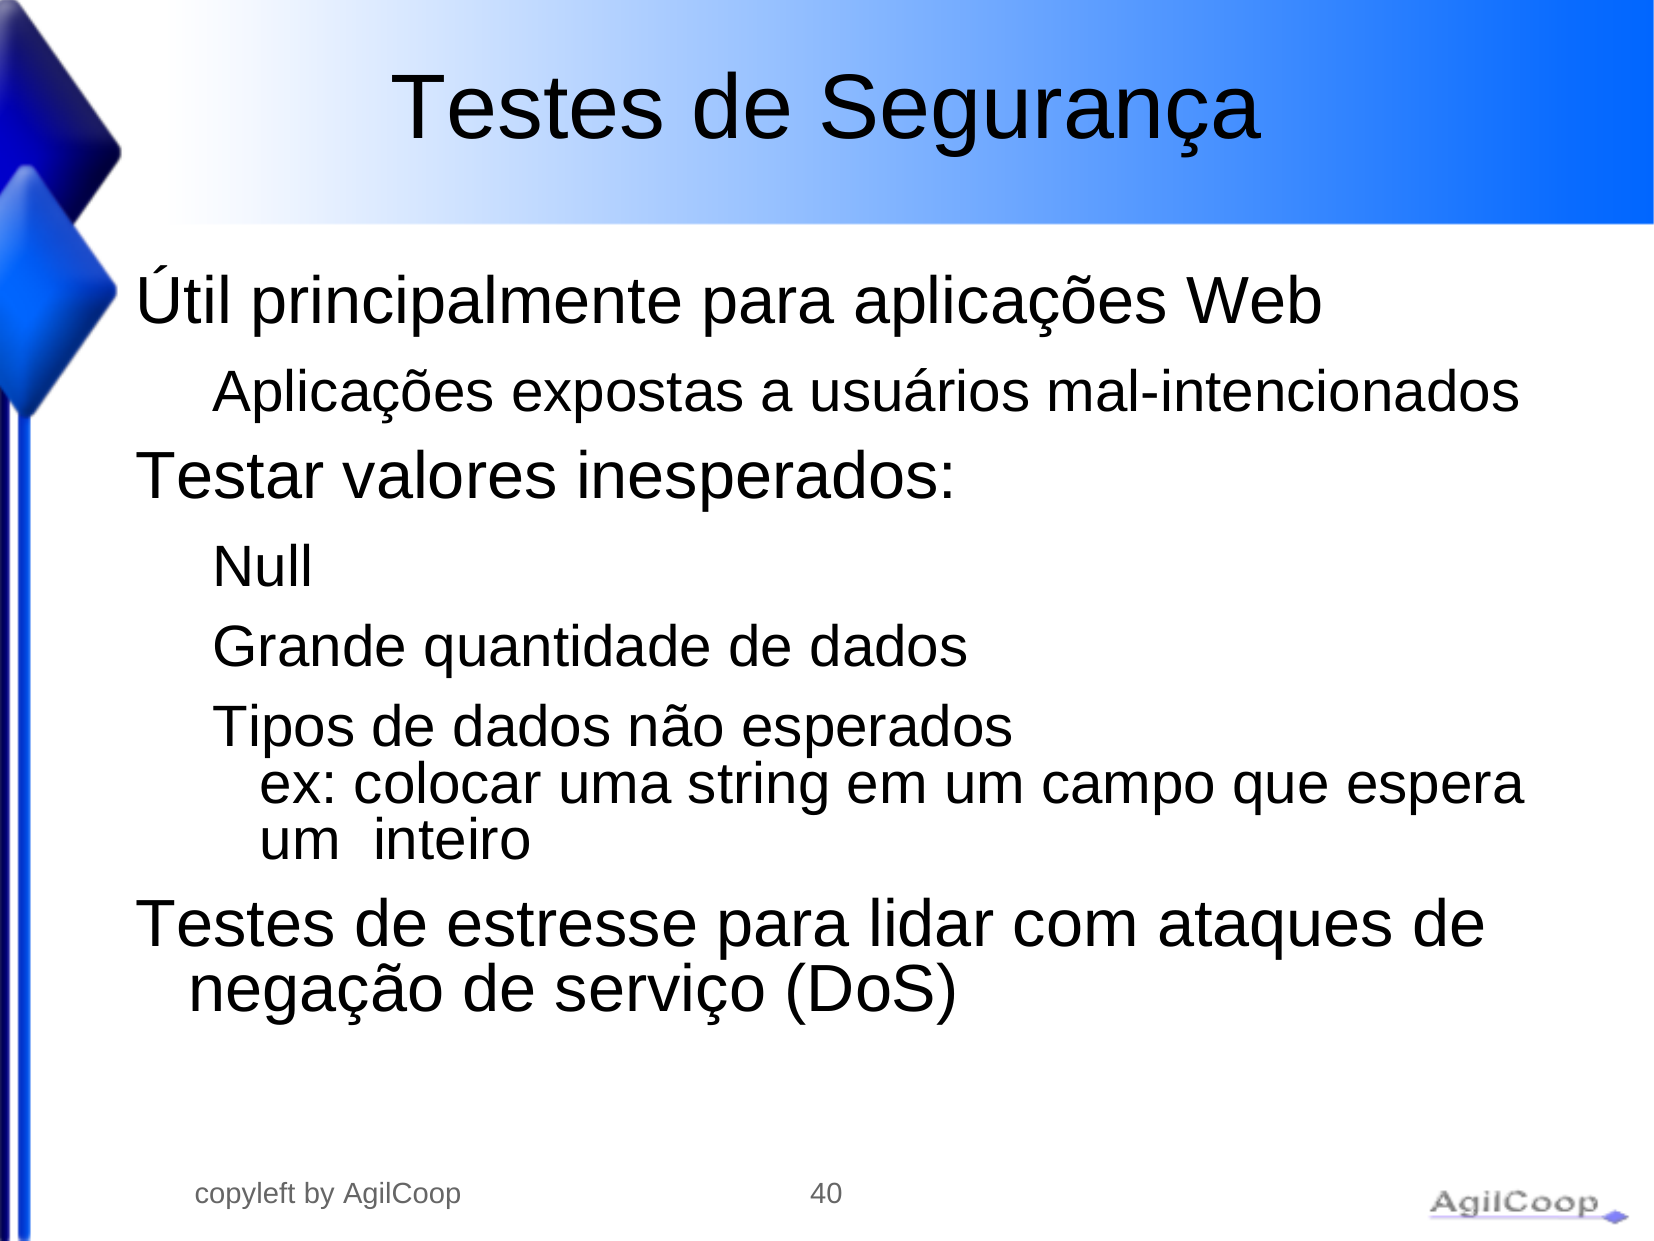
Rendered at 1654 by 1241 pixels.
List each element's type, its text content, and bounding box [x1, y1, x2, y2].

title Testes de Segurança [82, 60, 1571, 163]
picture [0, 0, 1654, 1241]
list Útil principalmente para aplicações Web Aplicações expostas a usuários mal-intencionados Testar valores inesperados: Null Grande quantidade de dados Tipos de dados não esperados ex: colocar uma string em um campo que espera um inteiro Testes de estresse para lidar com ataques de negação de serviço (DoS) [118, 271, 1607, 1070]
